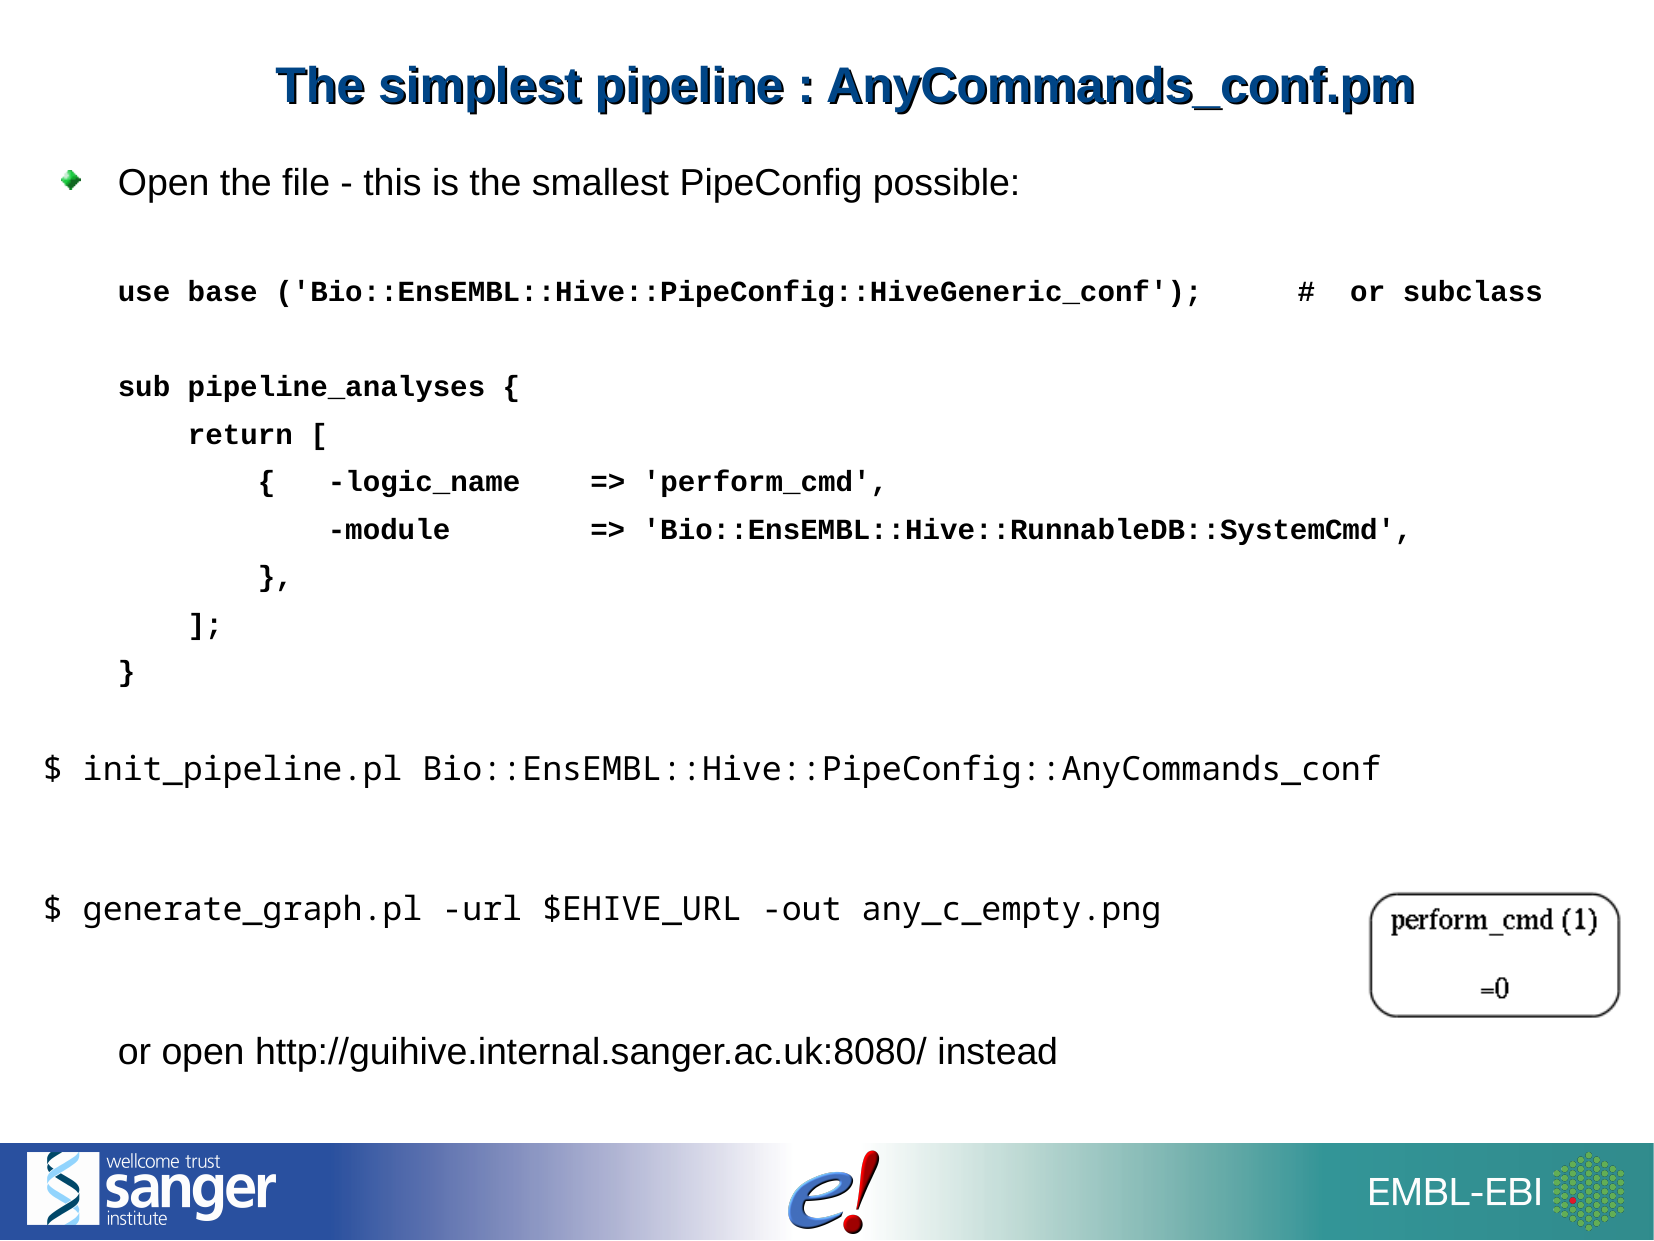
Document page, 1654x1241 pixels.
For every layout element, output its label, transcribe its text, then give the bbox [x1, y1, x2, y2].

list Open the file - this is the smallest PipeConfig possible: use base ('Bio::EnsEMBL::Hive::PipeConfig::HiveGeneric_conf'); # or subclass sub pipeline_analyses { return [ { -logic_name => 'perform_cmd', -module => 'Bio::EnsEMBL::Hive::RunnableDB::SystemCmd', }, ]; } $ init_pipeline.pl Bio::EnsEMBL::Hive::PipeConfig::AnyCommands_conf $ generate_graph.pl -url $EHIVE_URL -out any_c_empty.png or open http://guihive.internal.sanger.ac.uk:8080/ instead [27, 142, 1565, 1123]
picture [1358, 878, 1632, 1034]
picture [0, 1143, 1654, 1240]
title The simplest pipeline : AnyCommands_conf.pm [82, 23, 1571, 128]
